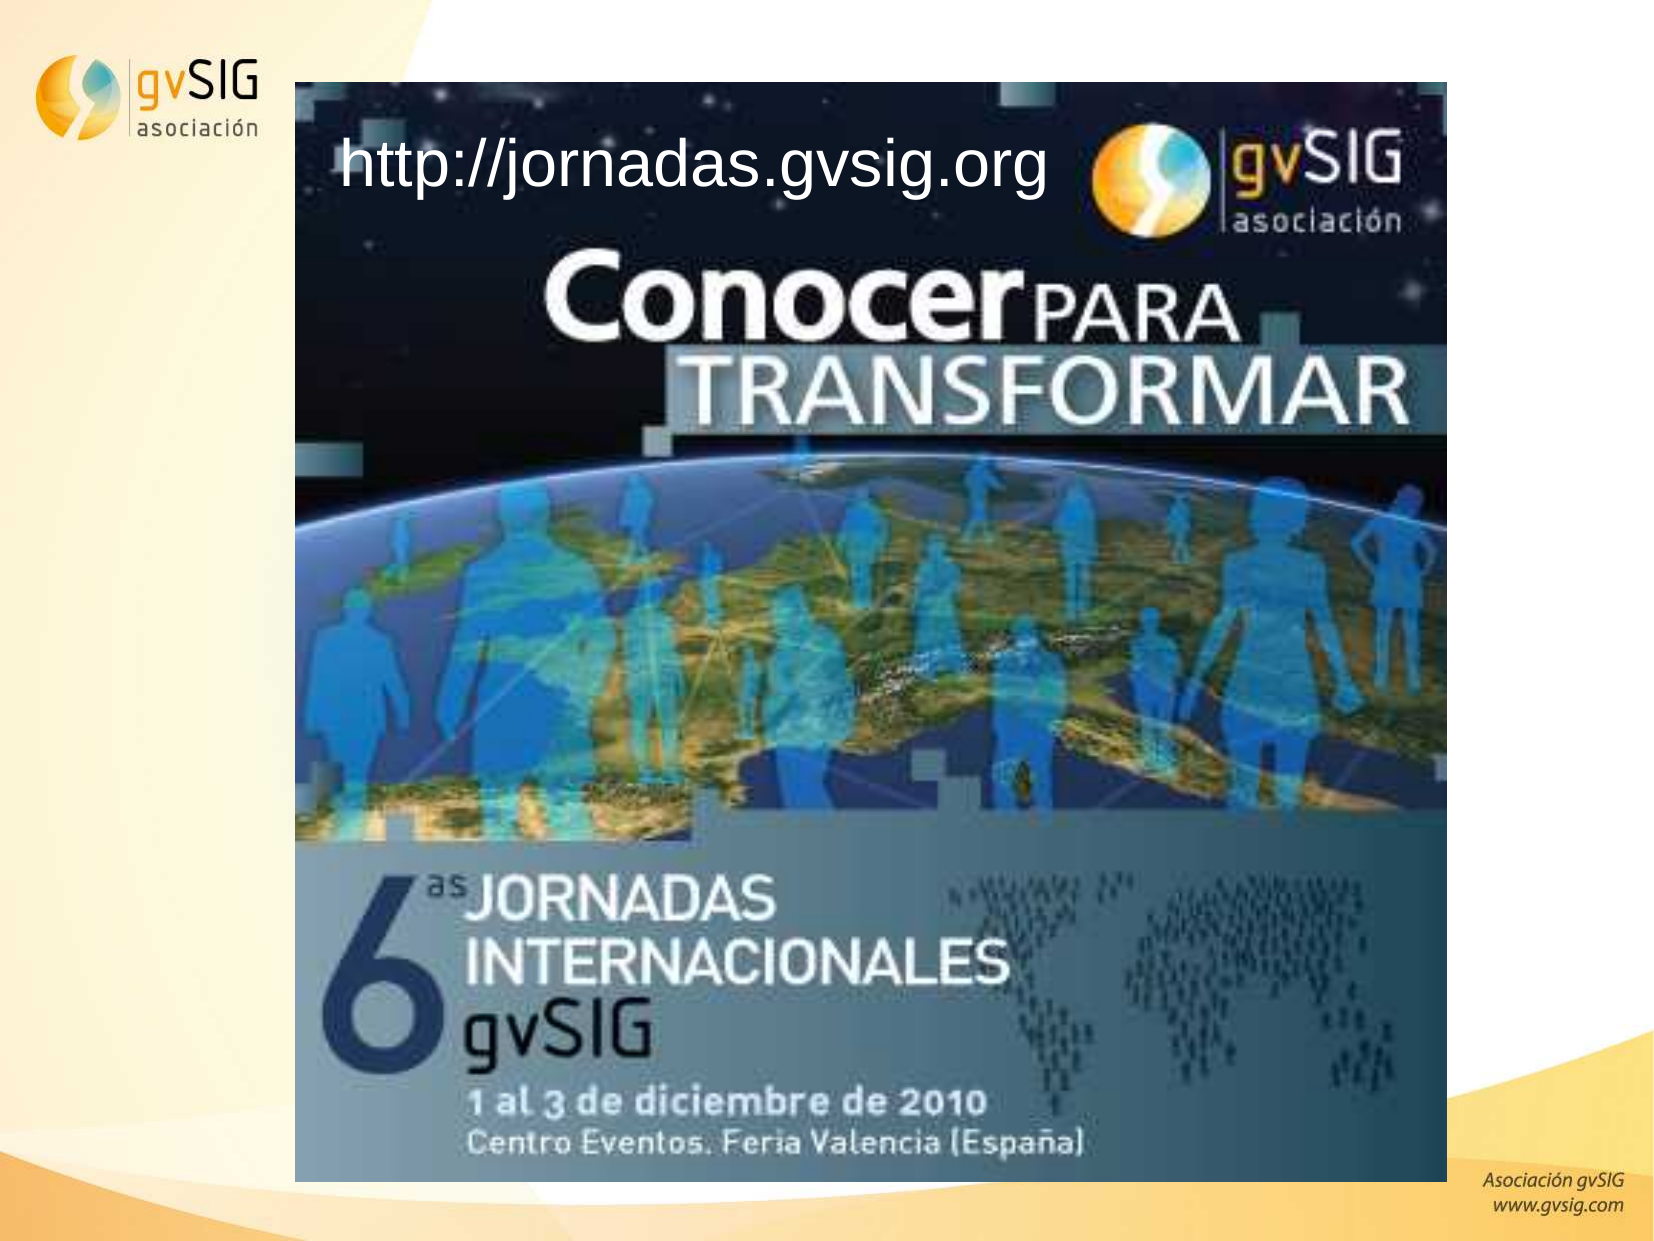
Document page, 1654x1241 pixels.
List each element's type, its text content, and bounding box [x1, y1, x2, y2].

picture [0, 0, 1654, 1241]
text_box http://jornadas.gvsig.org [324, 118, 1072, 208]
